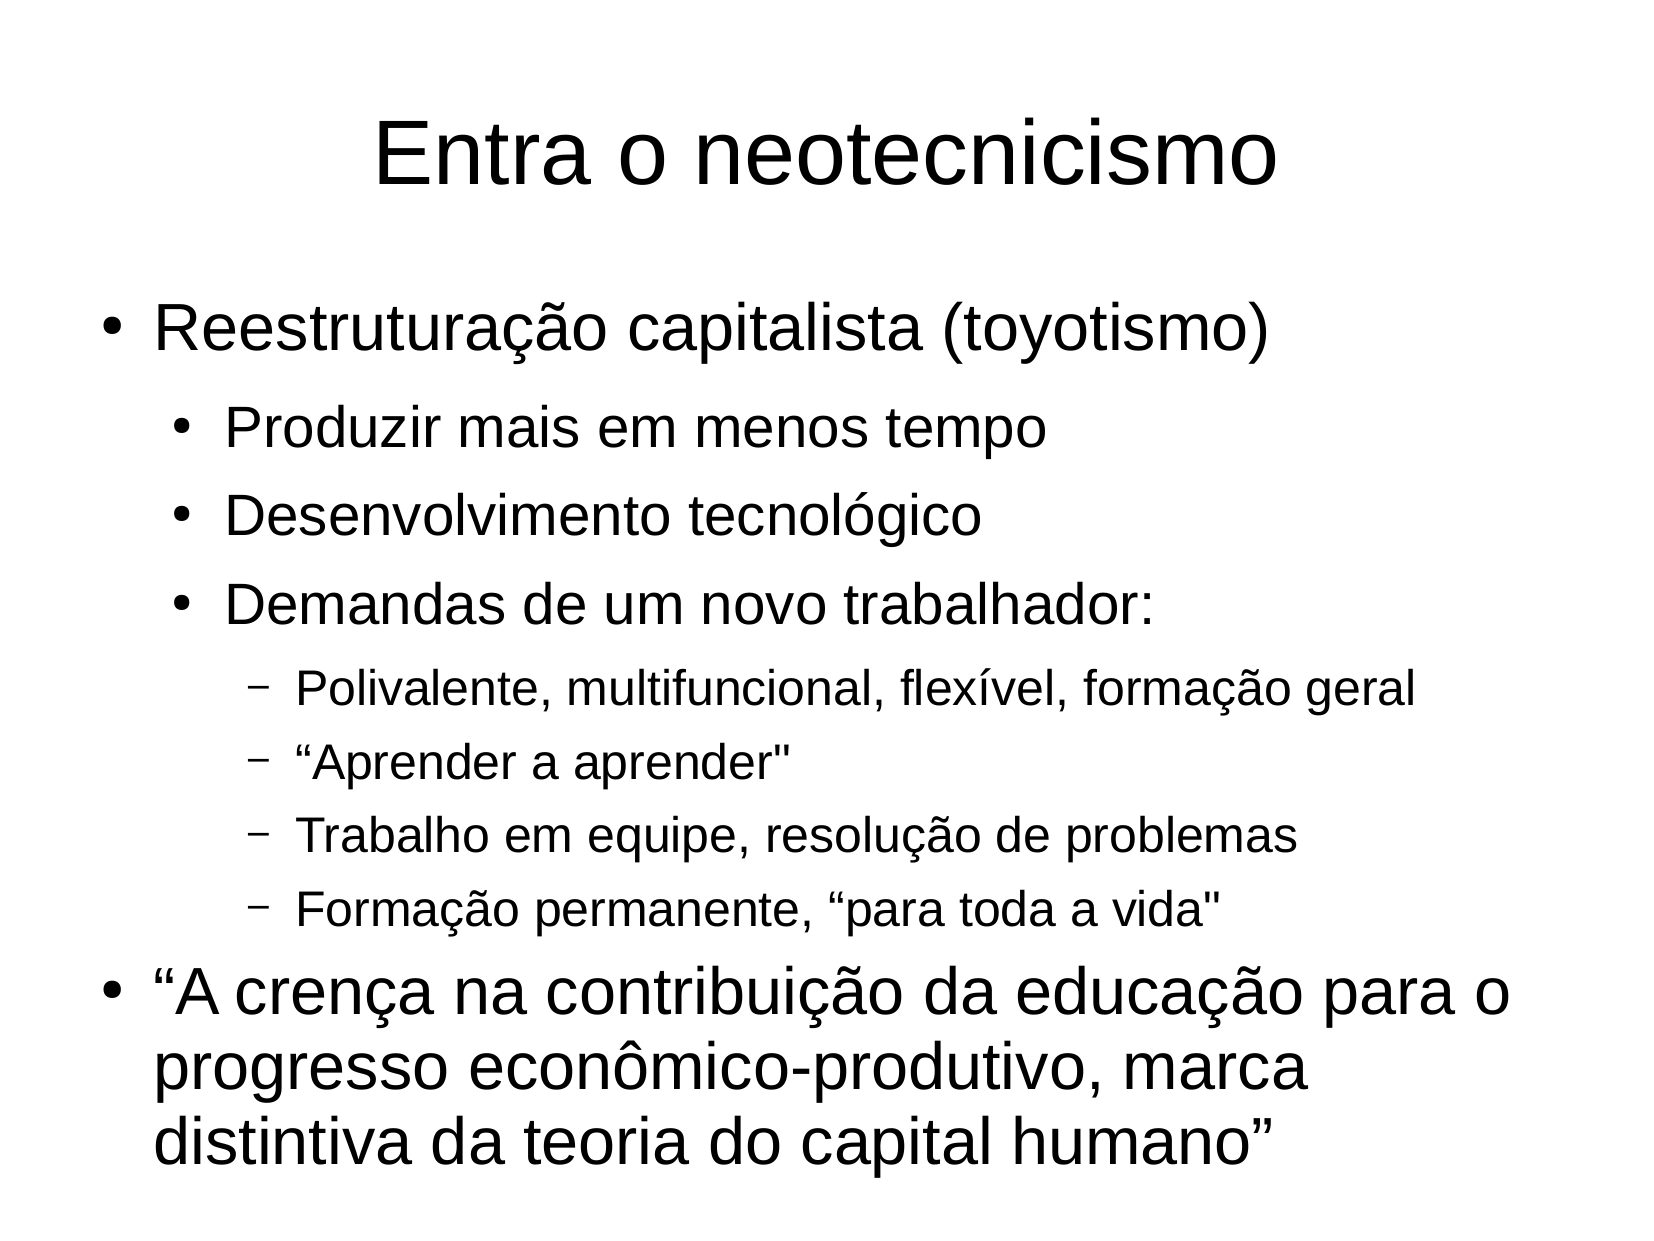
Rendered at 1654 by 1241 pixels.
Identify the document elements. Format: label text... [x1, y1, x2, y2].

list Reestruturação capitalista (toyotismo) Produzir mais em menos tempo Desenvolvimento tecnológico Demandas de um novo trabalhador: Polivalente, multifuncional, flexível, formação geral “Aprender a aprender" Trabalho em equipe, resolução de problemas Formação permanente, “para toda a vida" “A crença na contribuição da educação para o progresso econômico-produtivo, marca distintiva da teoria do capital humano” [82, 290, 1571, 1179]
title Entra o neotecnicismo [82, 49, 1571, 257]
